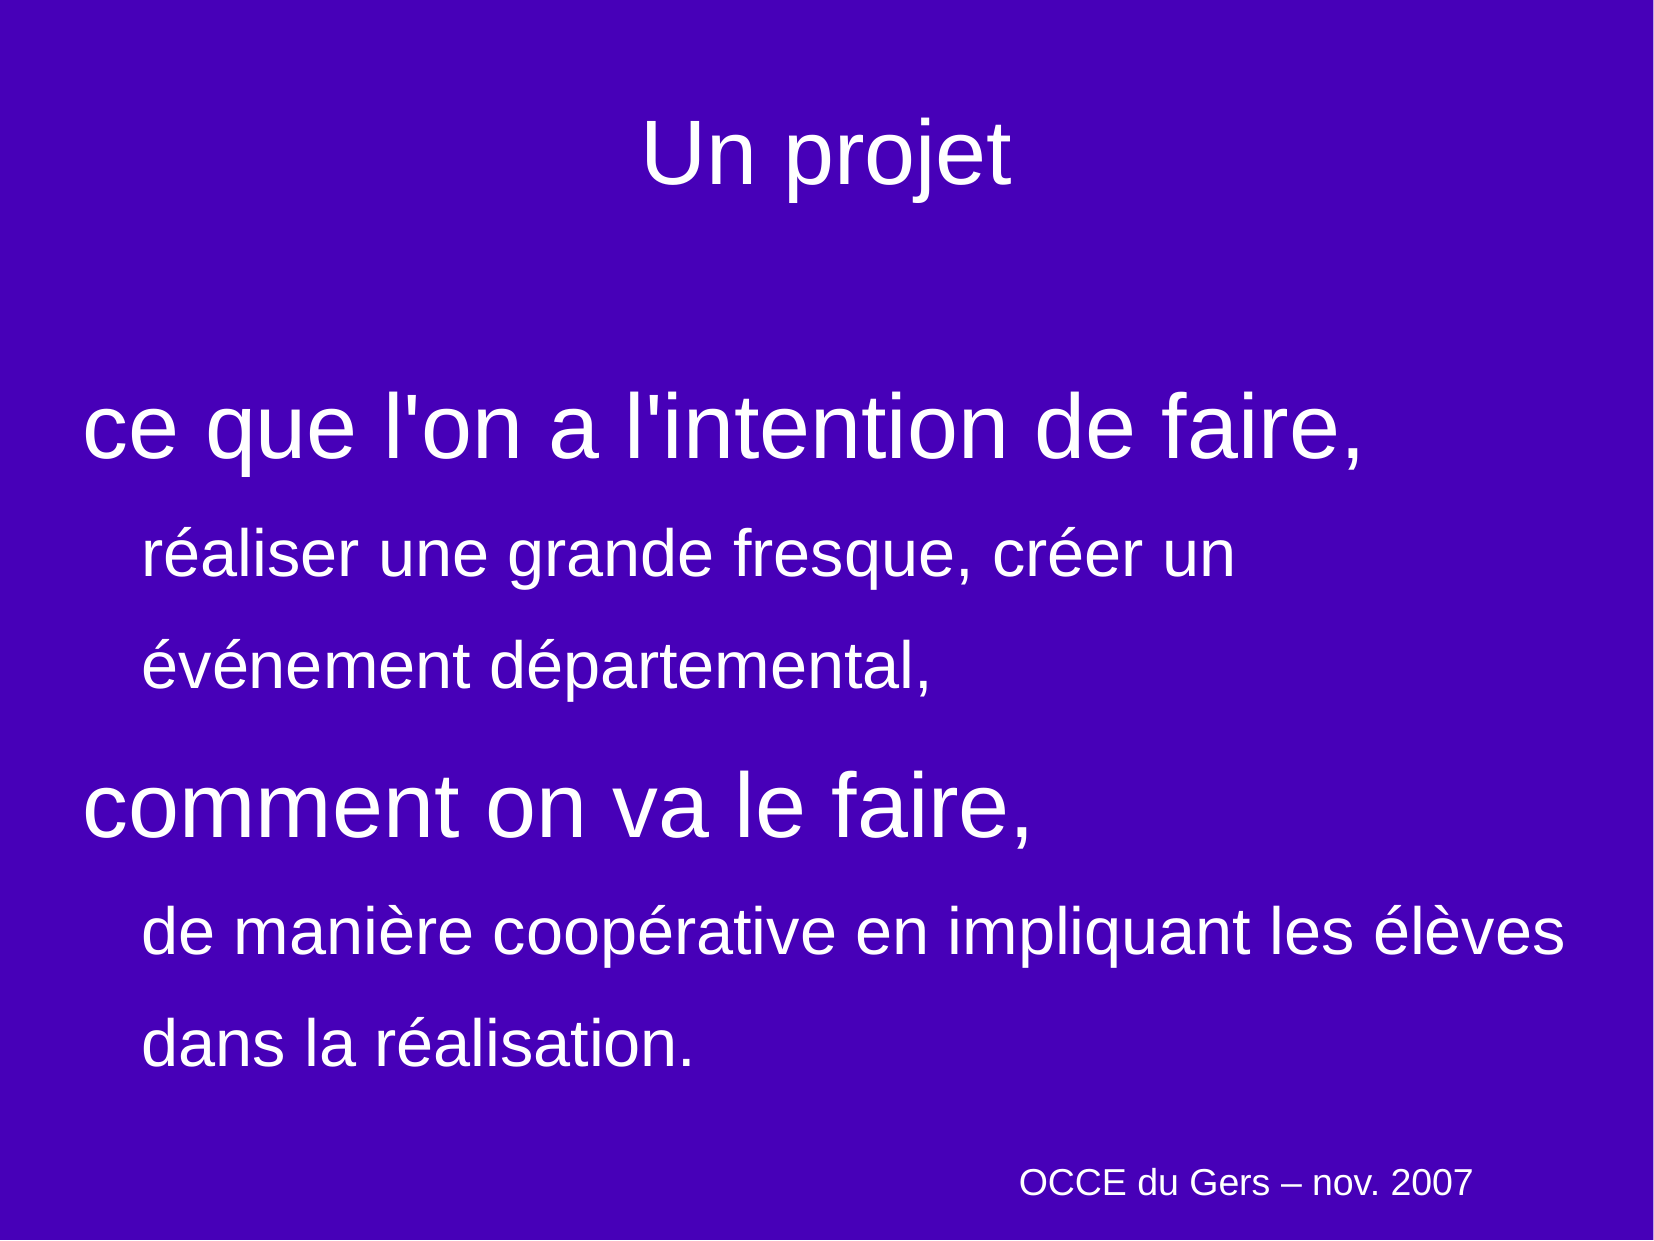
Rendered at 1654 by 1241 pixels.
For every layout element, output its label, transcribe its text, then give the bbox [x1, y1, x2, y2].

subtitle ce que l'on a l'intention de faire, réaliser une grande fresque, créer un événement départemental, comment on va le faire, de manière coopérative en impliquant les élèves dans la réalisation. [82, 324, 1571, 1102]
title Un projet [82, 49, 1571, 257]
text_box OCCE du Gers – nov. 2007 [1003, 1153, 1625, 1211]
